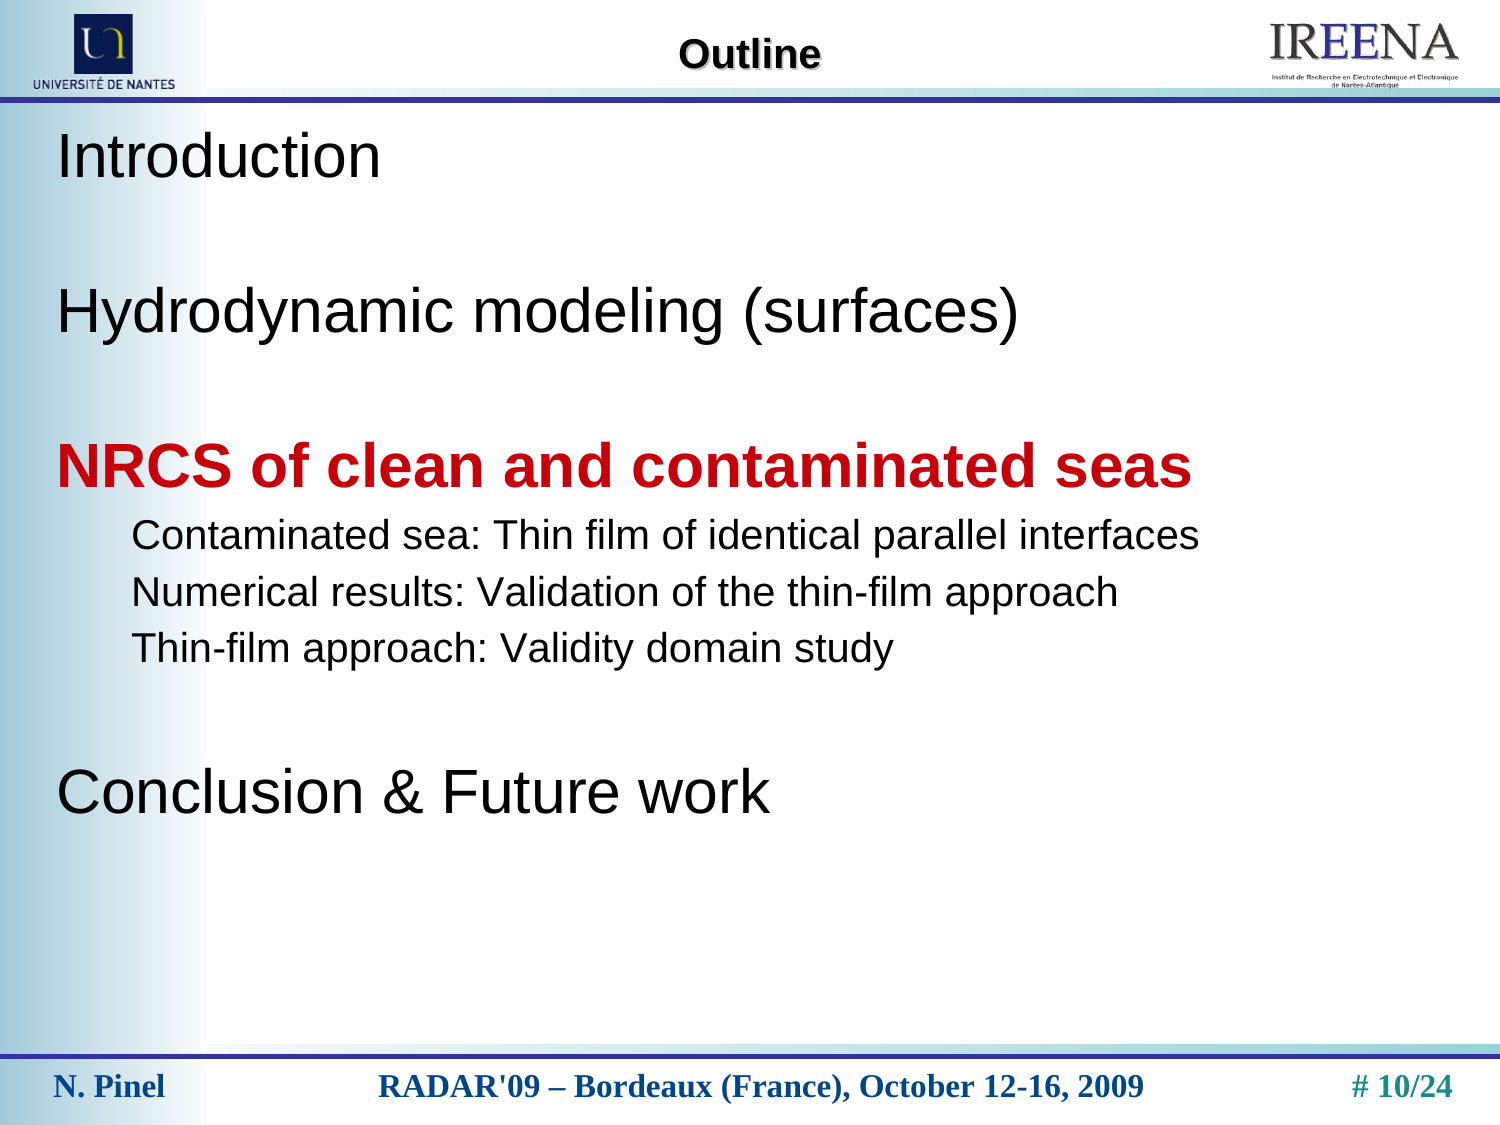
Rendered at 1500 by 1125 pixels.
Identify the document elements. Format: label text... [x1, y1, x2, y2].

picture [29, 14, 178, 95]
title Outline [75, 23, 1426, 103]
list Introduction Hydrodynamic modeling (surfaces) NRCS of clean and contaminated seas Contaminated sea: Thin film of identical parallel interfaces Numerical results: Validation of the thin-film approach Thin-film approach: Validity domain study Conclusion & Future work [41, 113, 1464, 1023]
picture [1426, 23, 1459, 89]
